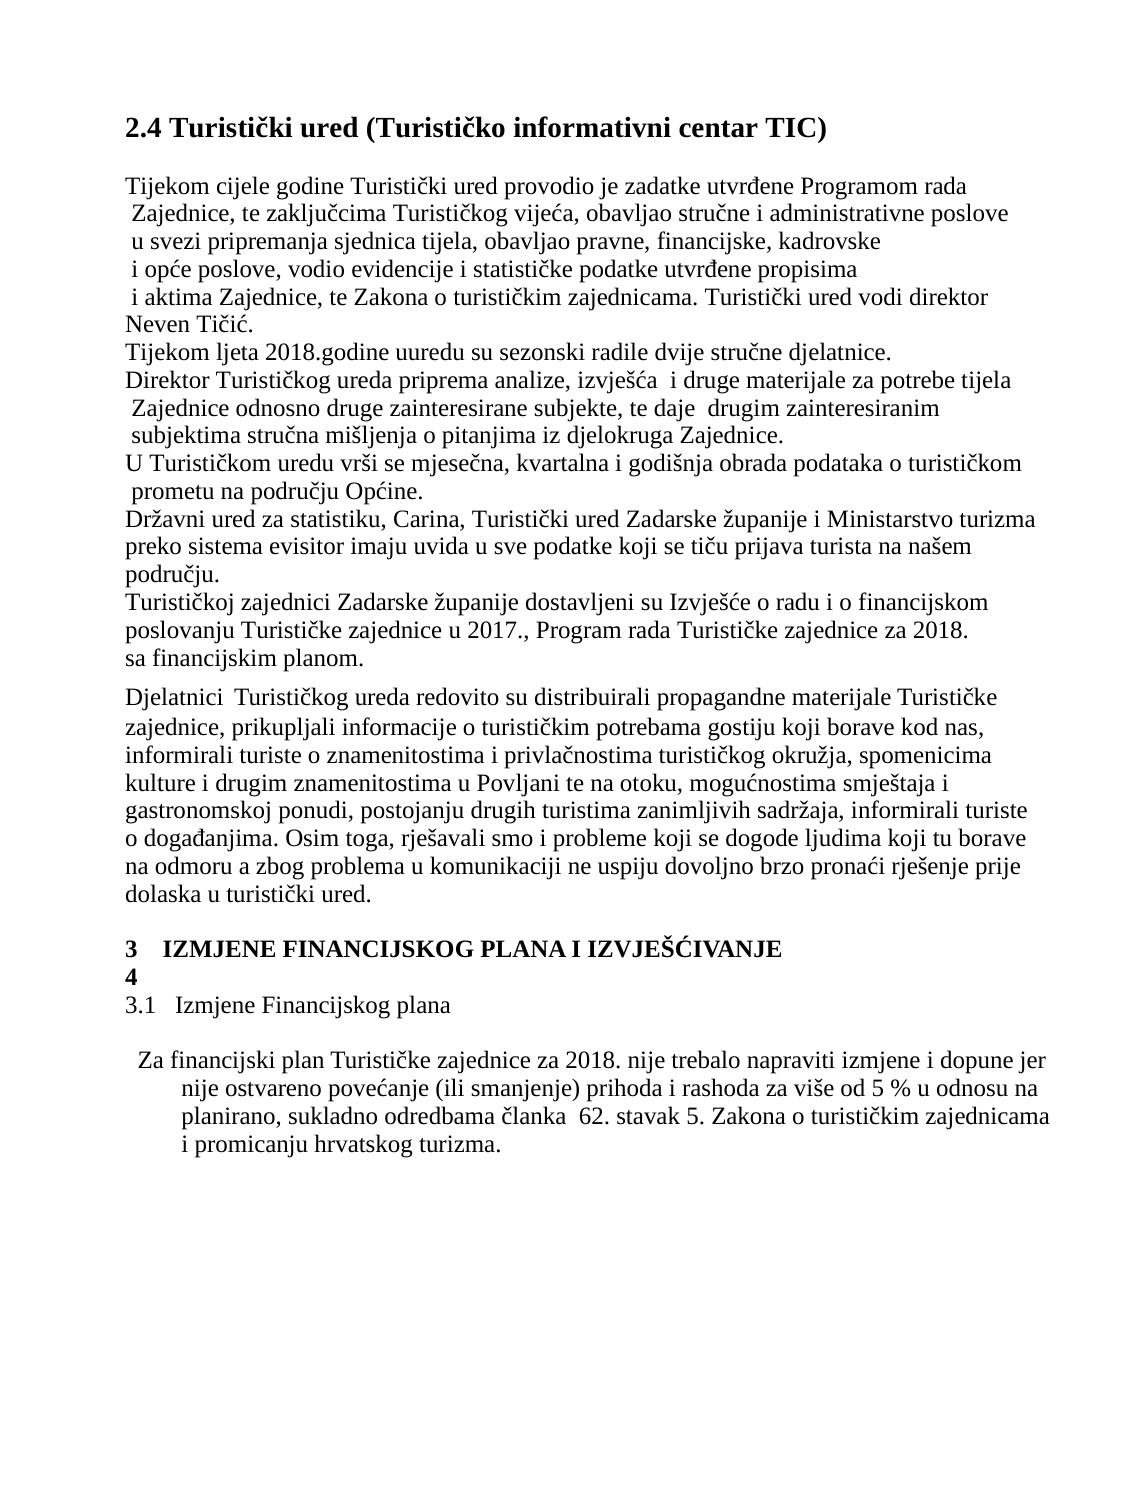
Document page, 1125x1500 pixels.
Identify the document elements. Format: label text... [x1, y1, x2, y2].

text_box 2.4 Turistički ured (Turističko informativni centar TIC) Tijekom cijele godine Turistički ured provodio je zadatke utvrđene Programom rada Zajednice, te zaključcima Turističkog vijeća, obavljao stručne i administrativne poslove u svezi pripremanja sjednica tijela, obavljao pravne, financijske, kadrovske i opće poslove, vodio evidencije i statističke podatke utvrđene propisima i aktima Zajednice, te Zakona o turističkim zajednicama. Turistički ured vodi direktor Neven Tičić. Tijekom ljeta 2018.godine uuredu su sezonski radile dvije stručne djelatnice. Direktor Turističkog ureda priprema analize, izvješća i druge materijale za potrebe tijela Zajednice odnosno druge zainteresirane subjekte, te daje drugim zainteresiranim subjektima stručna mišljenja o pitanjima iz djelokruga Zajednice. U Turističkom uredu vrši se mjesečna, kvartalna i godišnja obrada podataka o turističkom prometu na području Općine. Državni ured za statistiku, Carina, Turistički ured Zadarske županije i Ministarstvo turizma preko sistema evisitor imaju uvida u sve podatke koji se tiču prijava turista na našem području. Turističkoj zajednici Zadarske županije dostavljeni su Izvješće o radu i o financijskom poslovanju Turističke zajednice u 2017., Program rada Turističke zajednice za 2018. sa financijskim planom. Djelatnici Turističkog ureda redovito su distribuirali propagandne materijale Turističke zajednice, prikupljali informacije o turističkim potrebama gostiju koji borave kod nas, informirali turiste o znamenitostima i privlačnostima turističkog okružja, spomenicima kulture i drugim znamenitostima u Povljani te na otoku, mogućnostima smještaja i gastronomskoj ponudi, postojanju drugih turistima zanimljivih sadržaja, informirali turiste o događanjima. Osim toga, rješavali smo i probleme koji se dogode ljudima koji tu borave na odmoru a zbog problema u komunikaciji ne uspiju dovoljno brzo pronaći rješenje prije dolaska u turistički ured. IZMJENE FINANCIJSKOG PLANA I IZVJEŠĆIVANJE 3.1 Izmjene Financijskog plana Za financijski plan Turističke zajednice za 2018. nije trebalo napraviti izmjene i dopune jer nije ostvareno povećanje (ili smanjenje) prihoda i rashoda za više od 5 % u odnosu na planirano, sukladno odredbama članka 62. stavak 5. Zakona o turističkim zajednicama i promicanju hrvatskog turizma. [110, 104, 1069, 1221]
